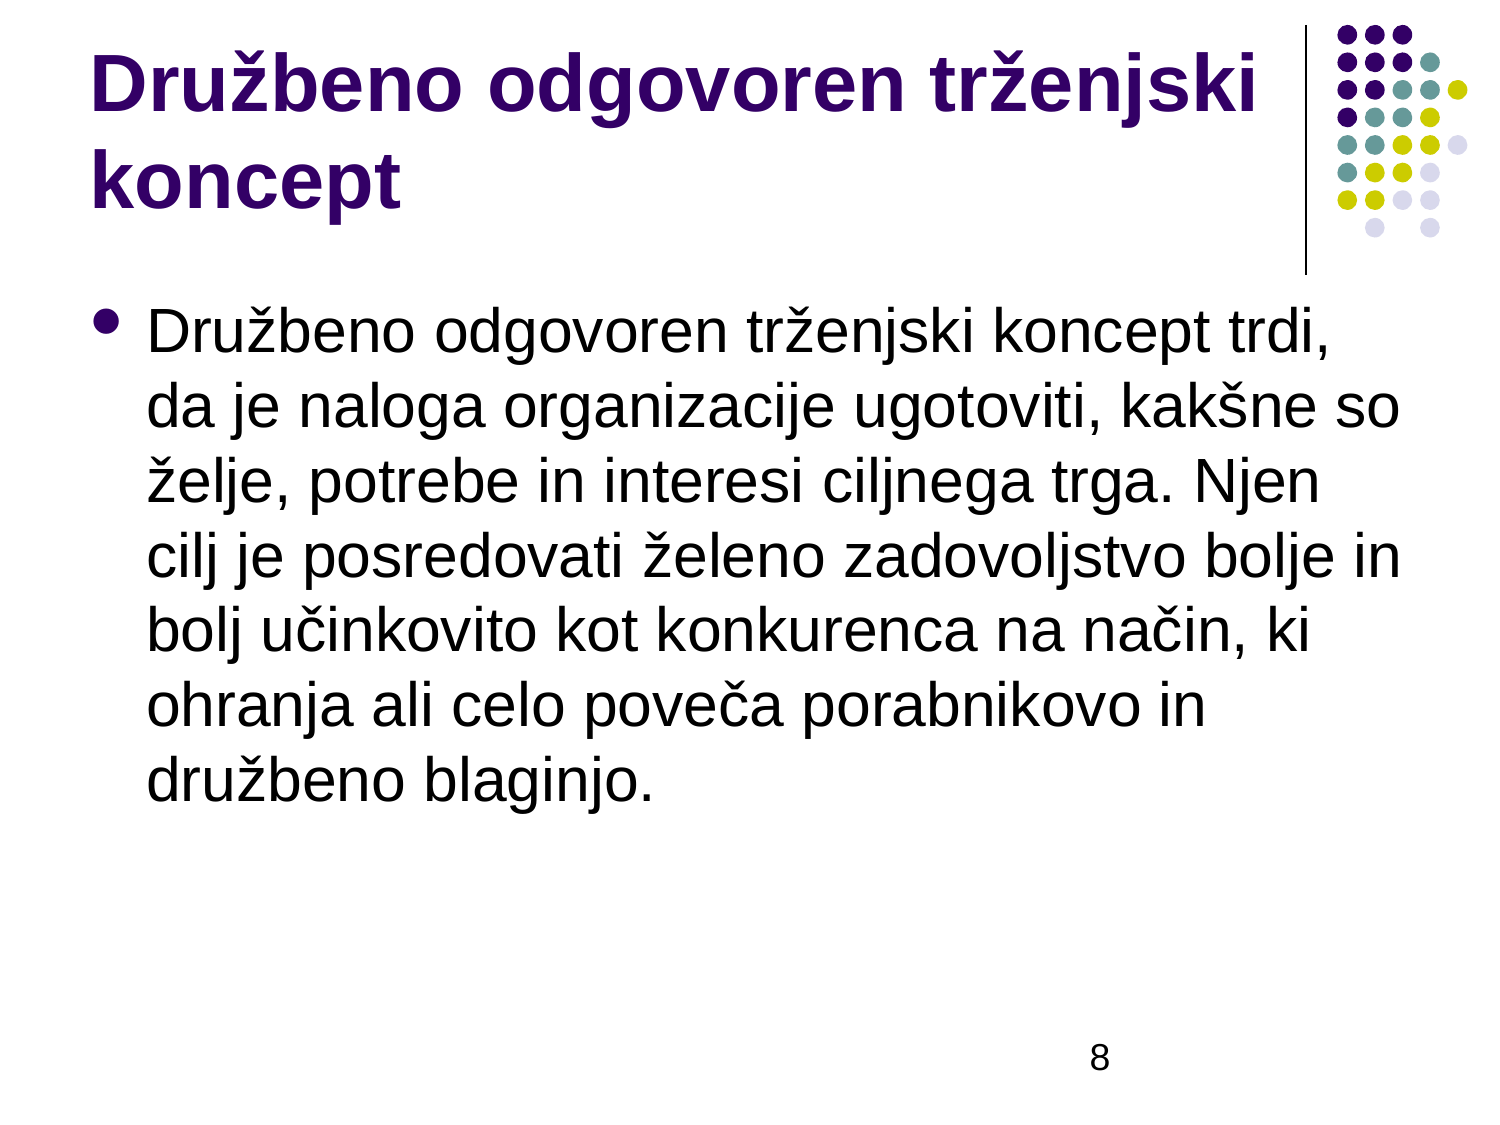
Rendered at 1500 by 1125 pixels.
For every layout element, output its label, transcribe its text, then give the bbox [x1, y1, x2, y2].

title Družbeno odgovoren trženjski koncept [74, 20, 1313, 233]
list Družbeno odgovoren trženjski koncept trdi, da je naloga organizacije ugotoviti, kakšne so želje, potrebe in interesi ciljnega trga. Njen cilj je posredovati želeno zadovoljstvo bolje in bolj učinkovito kot konkurenca na način, ki ohranja ali celo poveča porabnikovo in družbeno blaginjo. [75, 282, 1426, 1006]
